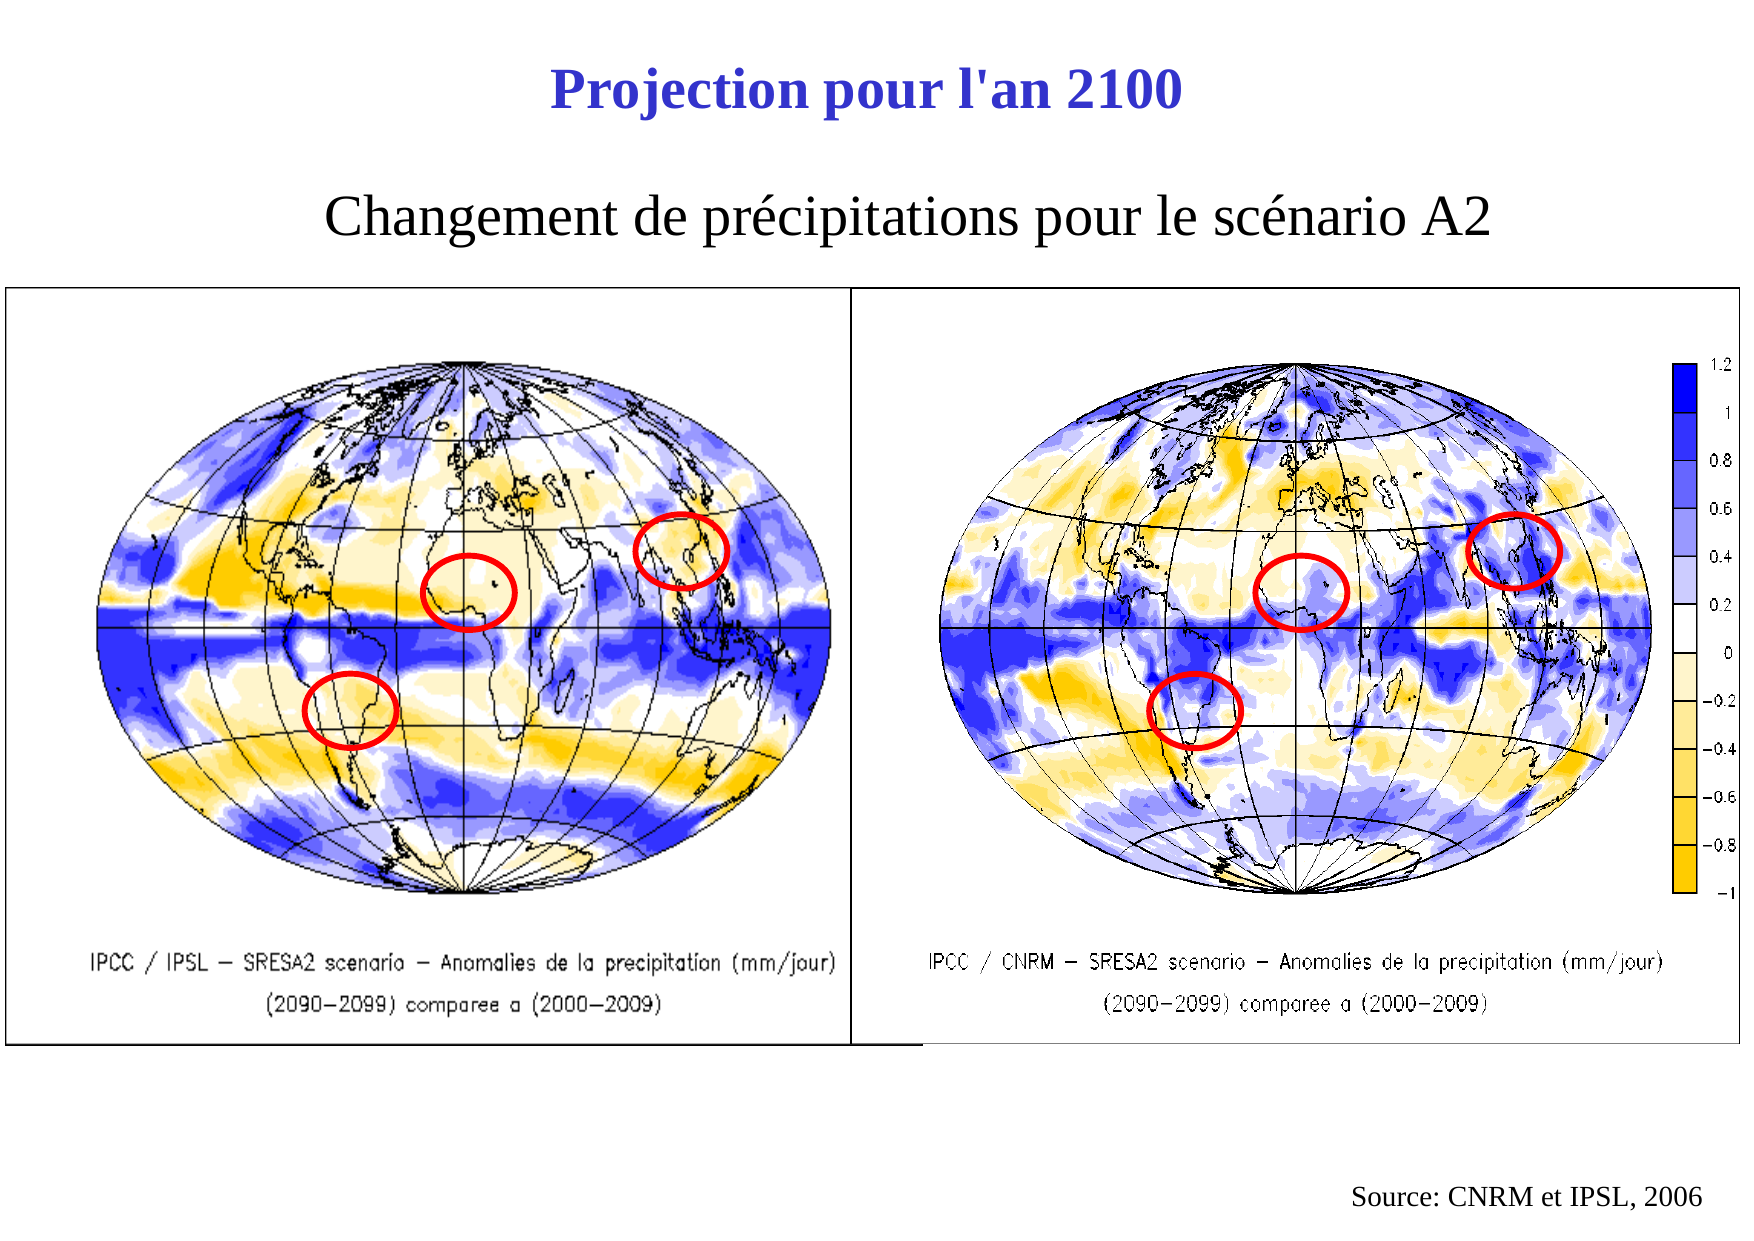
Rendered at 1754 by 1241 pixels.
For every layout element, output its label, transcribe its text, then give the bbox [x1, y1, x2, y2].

text_box Changement de précipitations pour le scénario A2 [255, 180, 1560, 249]
text_box Source: CNRM et IPSL, 2006 [1219, 1174, 1719, 1221]
picture [5, 287, 1740, 1046]
text_box Projection pour l'an 2100 [111, 52, 1624, 129]
